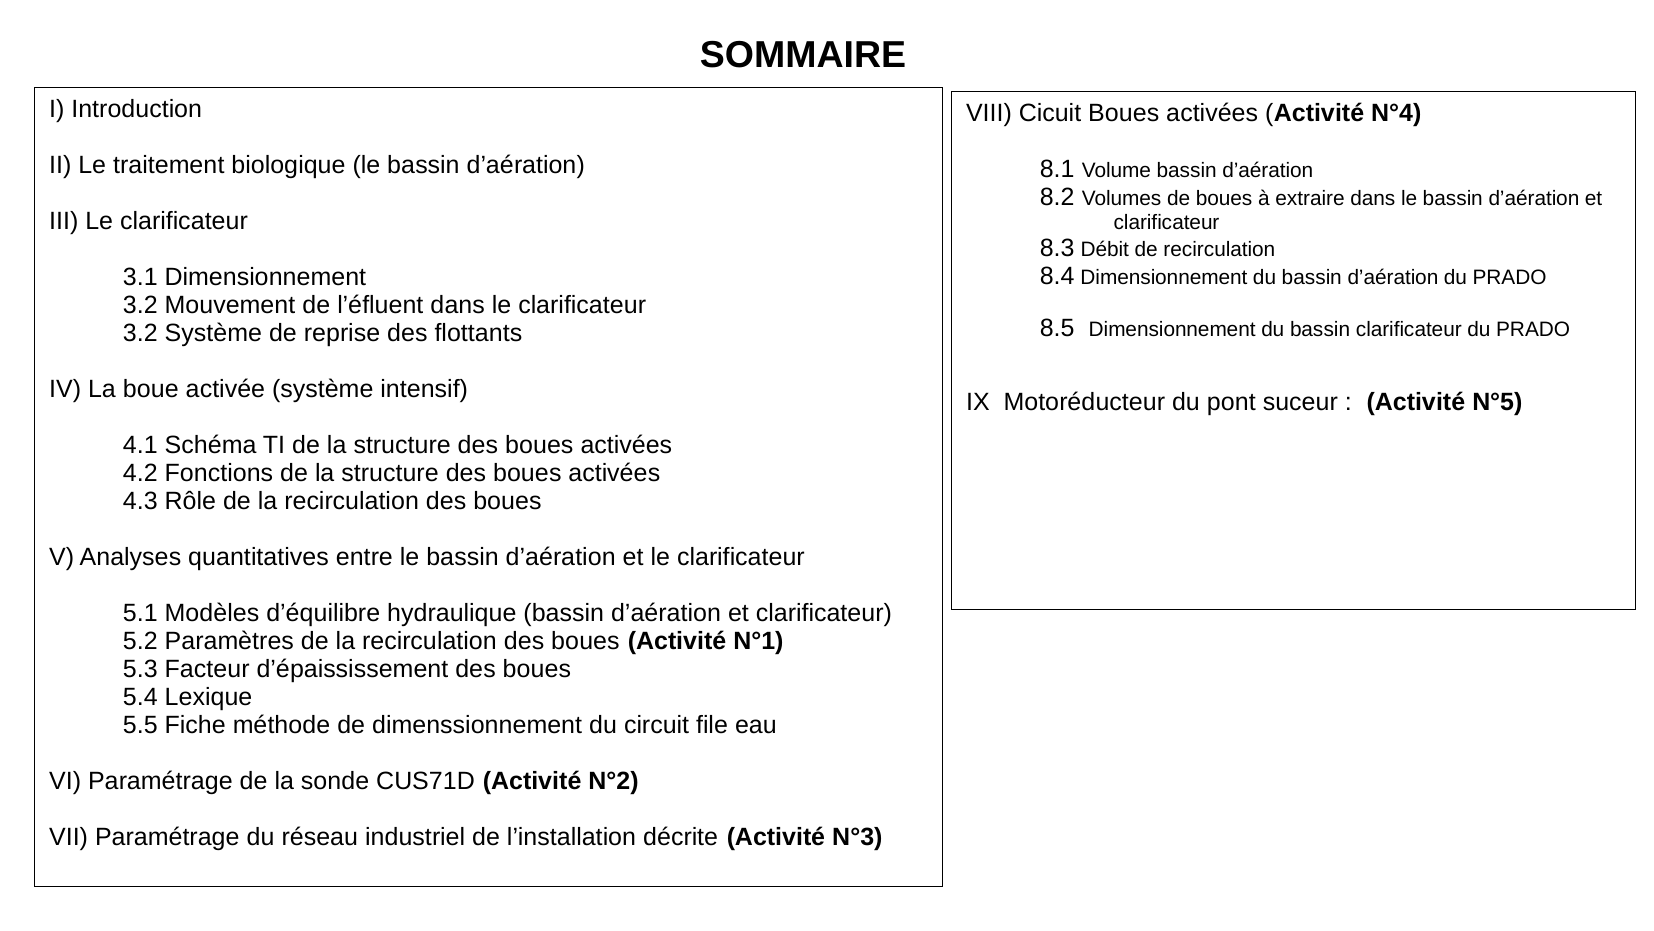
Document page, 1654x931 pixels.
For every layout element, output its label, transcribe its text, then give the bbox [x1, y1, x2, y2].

text_box VIII) Cicuit Boues activées (Activité N°4) 8.1 Volume bassin d’aération 8.2 Volumes de boues à extraire dans le bassin d’aération et clarificateur 8.3 Débit de recirculation 8.4 Dimensionnement du bassin d’aération du PRADO 8.5 Dimensionnement du bassin clarificateur du PRADO IX Motoréducteur du pont suceur : (Activité N°5) [951, 91, 1636, 610]
text_box I) Introduction II) Le traitement biologique (le bassin d’aération) III) Le clarificateur 3.1 Dimensionnement 3.2 Mouvement de l’éfluent dans le clarificateur 3.2 Système de reprise des flottants IV) La boue activée (système intensif) 4.1 Schéma TI de la structure des boues activées 4.2 Fonctions de la structure des boues activées 4.3 Rôle de la recirculation des boues V) Analyses quantitatives entre le bassin d’aération et le clarificateur 5.1 Modèles d’équilibre hydraulique (bassin d’aération et clarificateur) 5.2 Paramètres de la recirculation des boues (Activité N°1) 5.3 Facteur d’épaississement des boues 5.4 Lexique 5.5 Fiche méthode de dimenssionnement du circuit file eau VI) Paramétrage de la sonde CUS71D (Activité N°2) VII) Paramétrage du réseau industriel de l’installation décrite (Activité N°3) [34, 87, 943, 887]
text_box SOMMAIRE [435, 26, 1171, 84]
